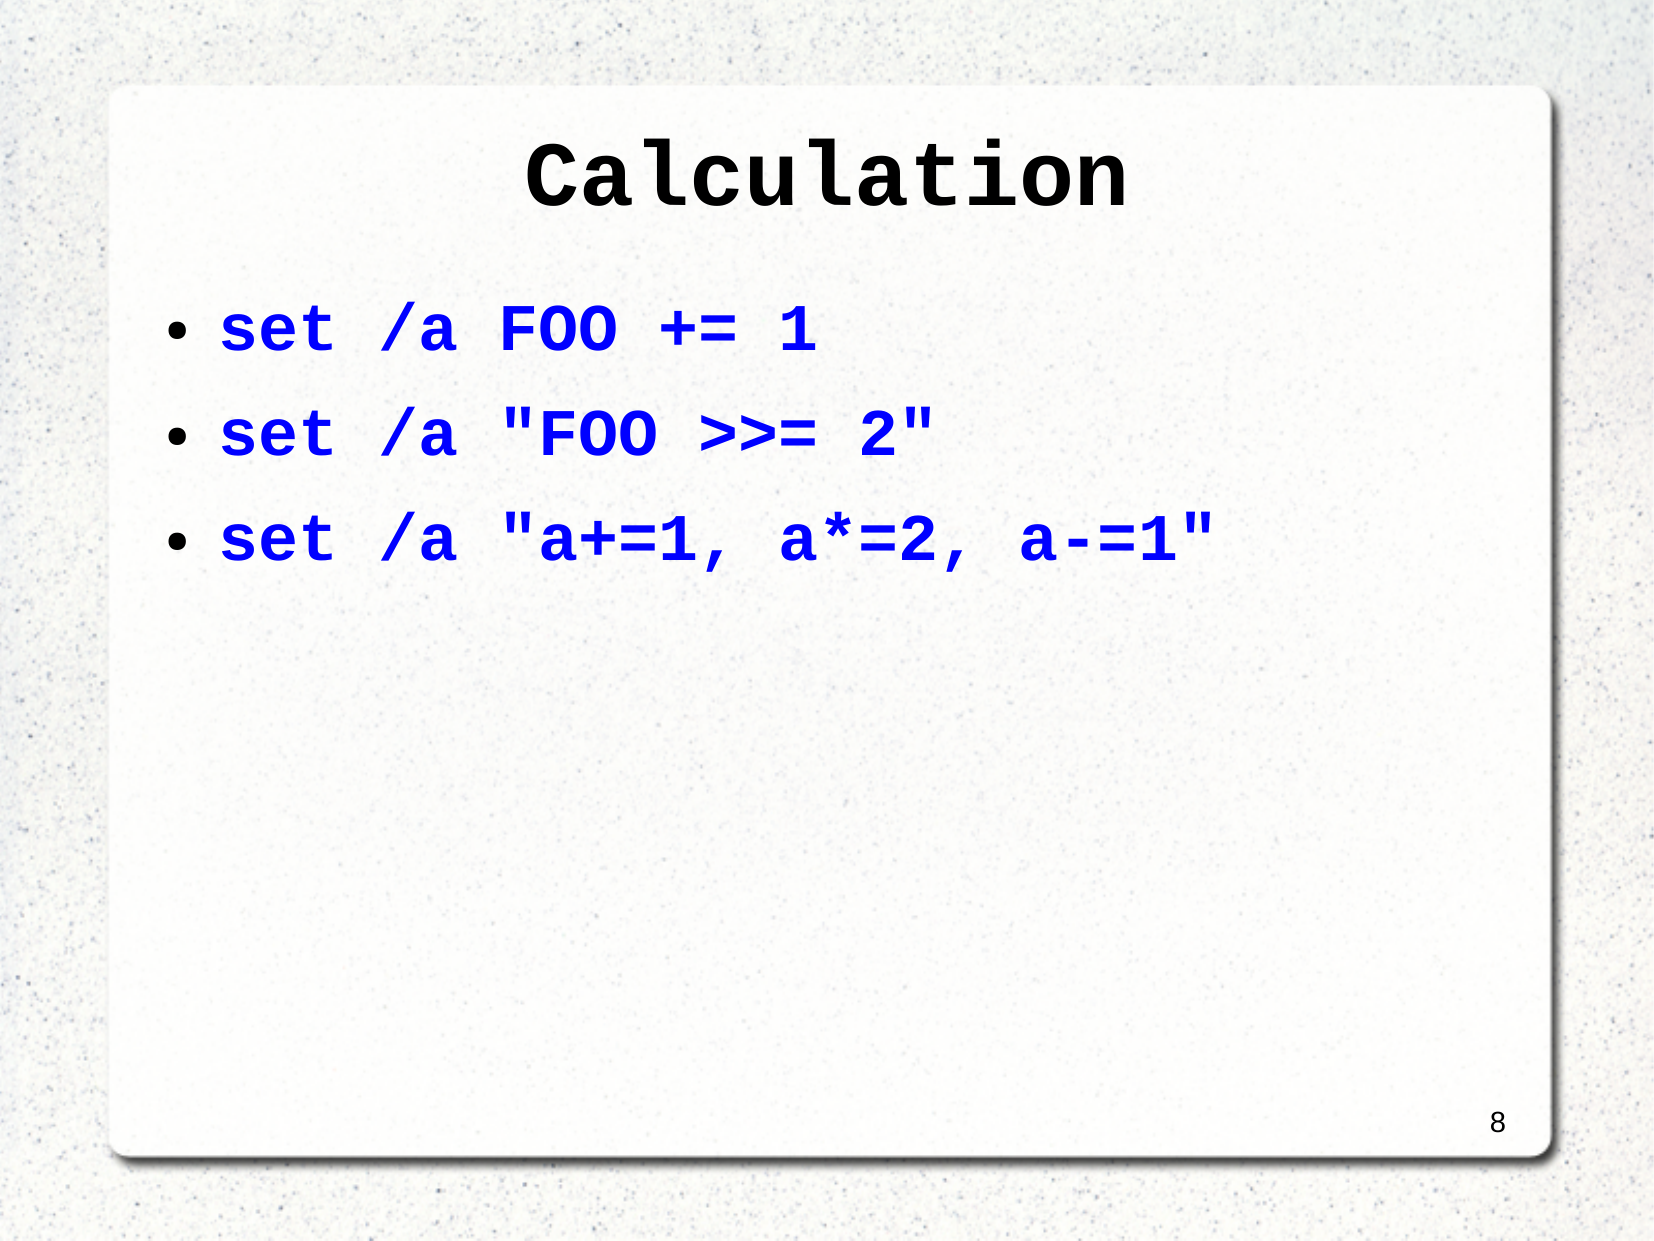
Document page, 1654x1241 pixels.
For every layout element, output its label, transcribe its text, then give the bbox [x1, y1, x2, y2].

title Calculation [118, 96, 1536, 266]
picture [0, 0, 1654, 1241]
list set /a FOO += 1 set /a "FOO >>= 2" set /a "a+=1, a*=2, a-=1" [147, 295, 1506, 1114]
